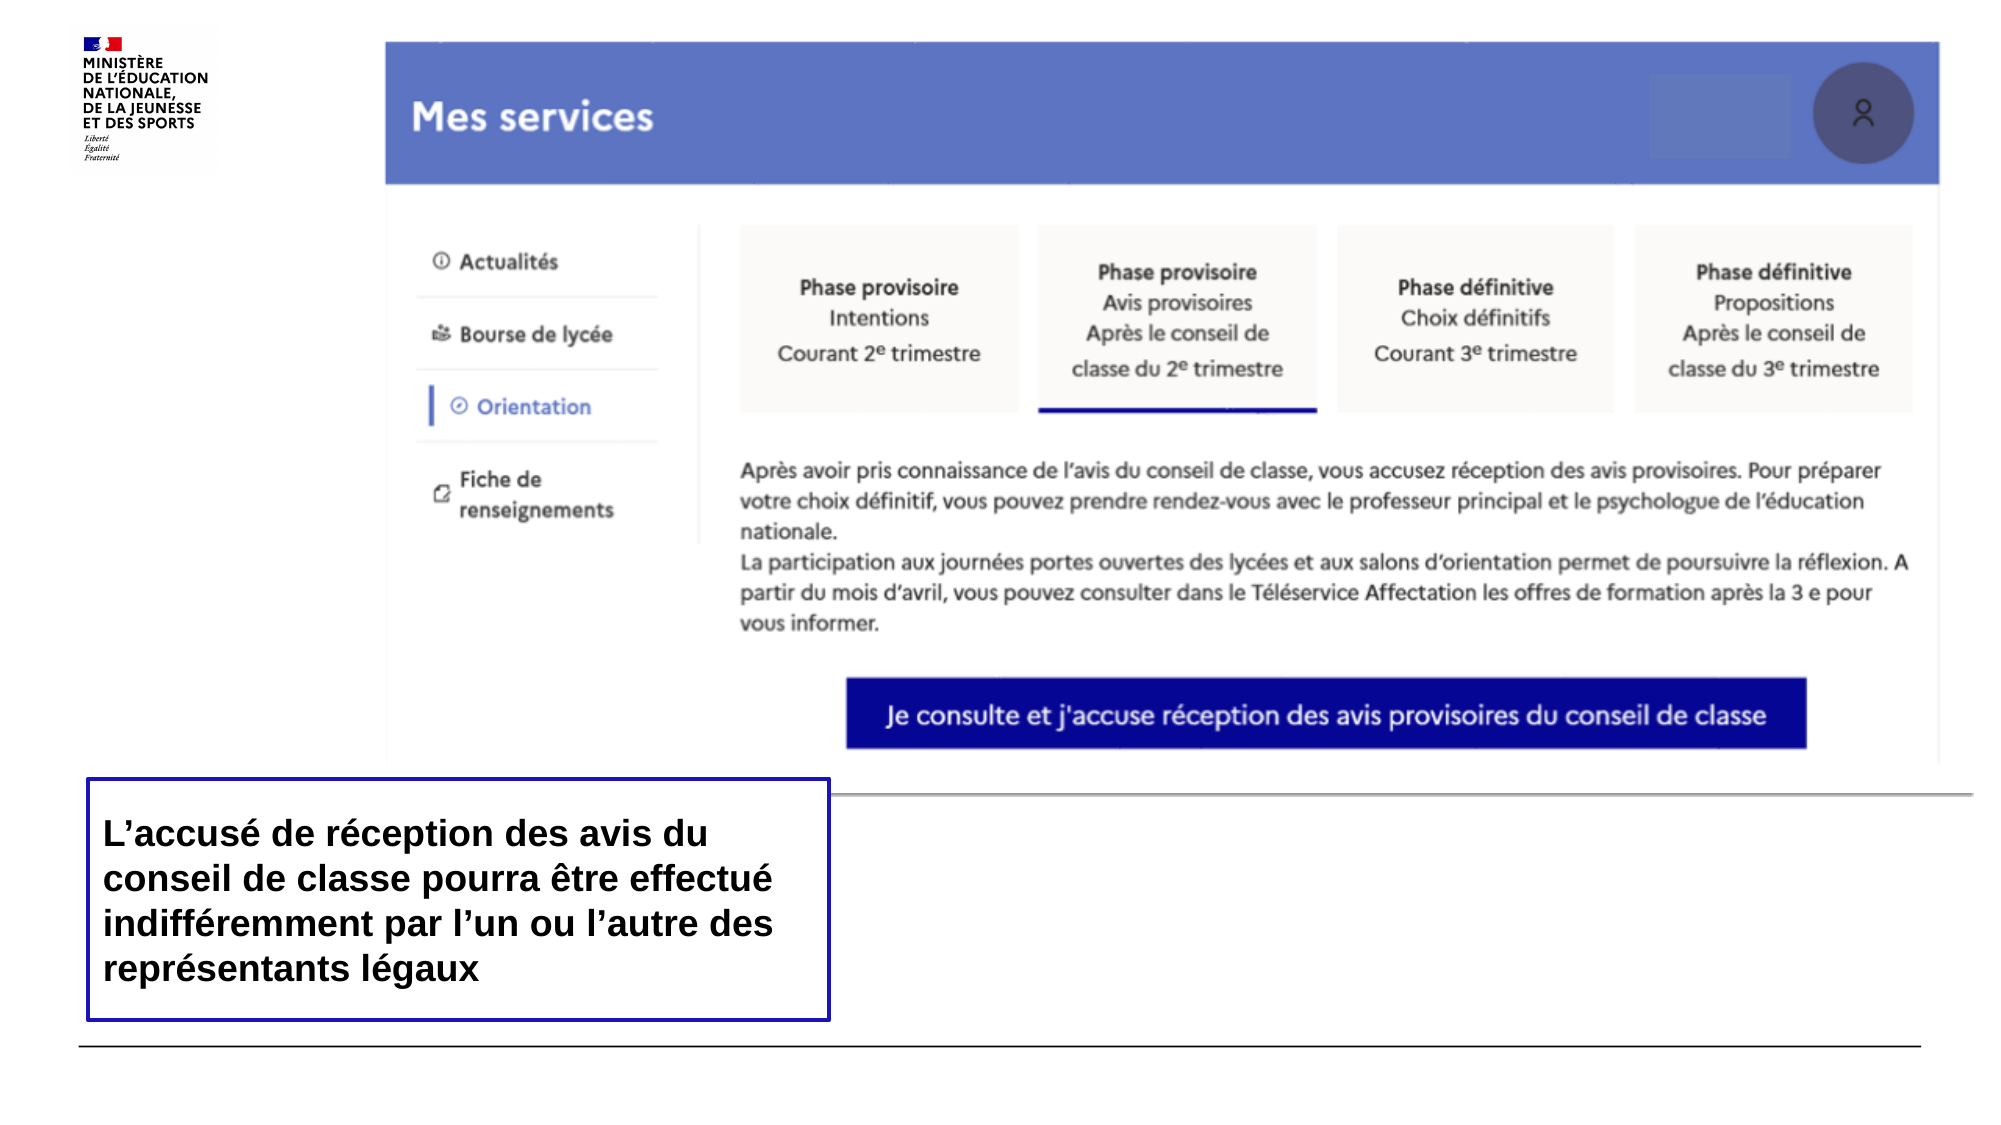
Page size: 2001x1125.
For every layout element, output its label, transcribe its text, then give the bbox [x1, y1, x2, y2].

picture [372, 28, 1959, 779]
text_box L’accusé de réception des avis du conseil de classe pourra être effectué indifféremment par l’un ou l’autre des représentants légaux. [88, 778, 829, 1021]
picture [70, 23, 221, 174]
